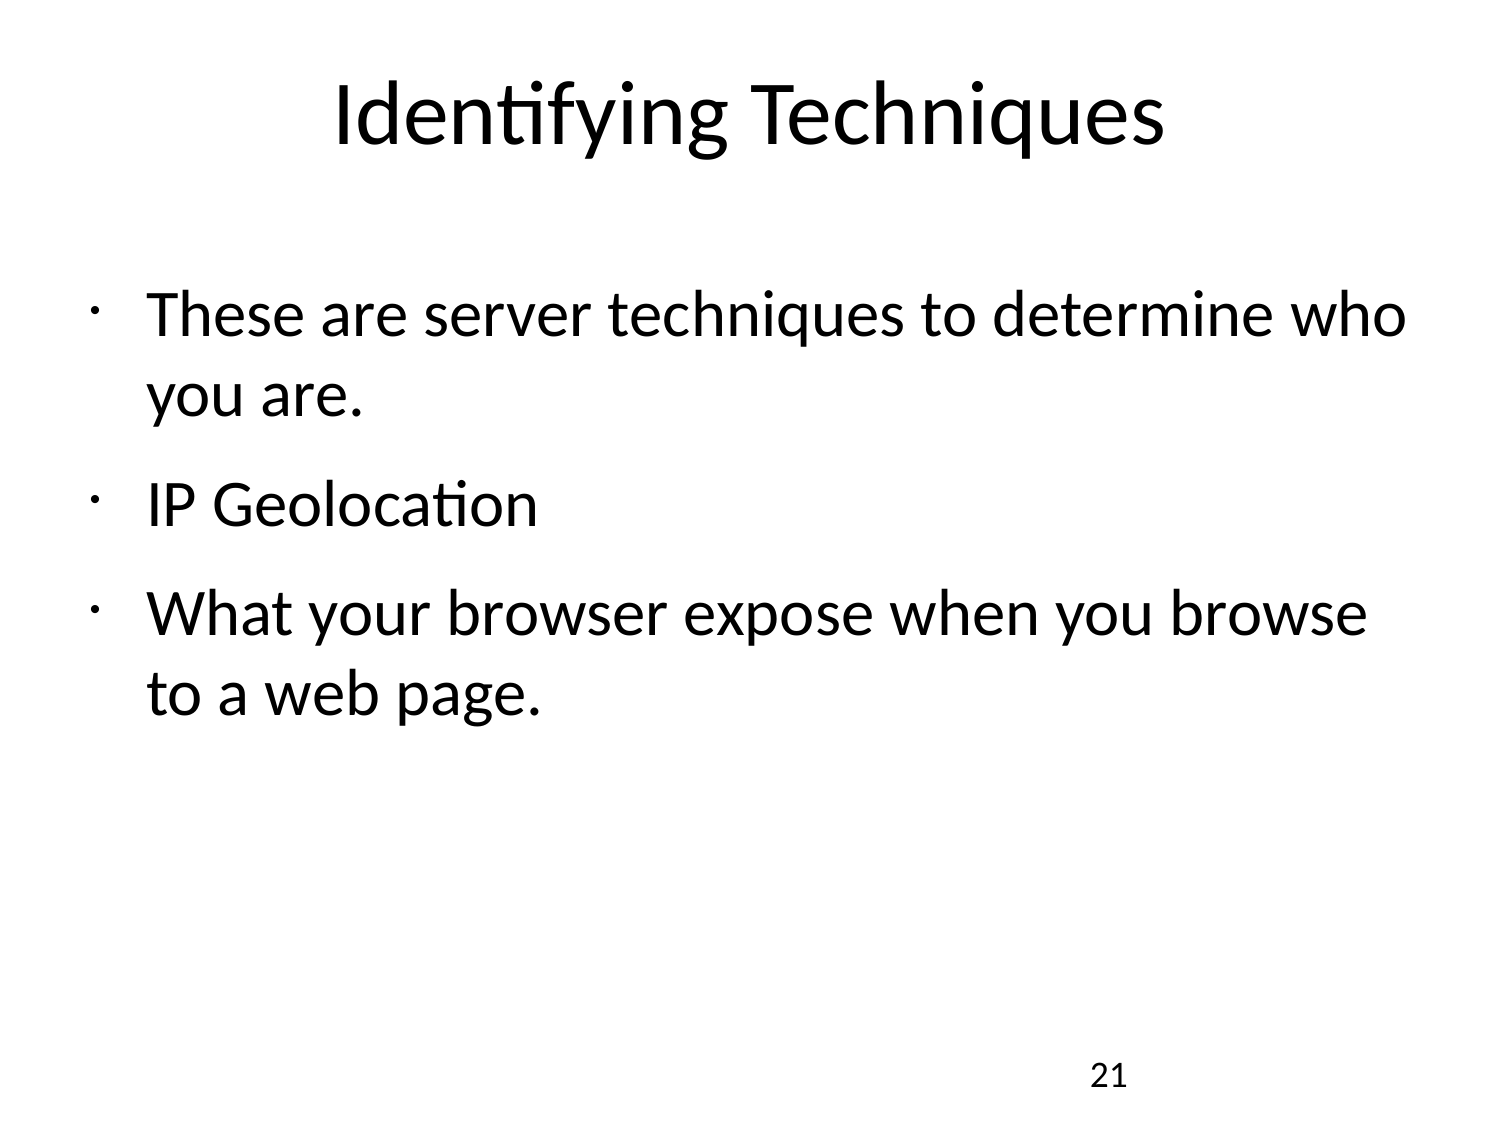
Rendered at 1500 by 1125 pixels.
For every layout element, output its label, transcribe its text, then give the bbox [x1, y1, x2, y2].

slide_number <number> [1074, 1042, 1425, 1103]
title Identifying Techniques [75, 45, 1425, 233]
list These are server techniques to determine who you are. IP Geolocation What your browser expose when you browse to a web page. [75, 262, 1425, 1005]
